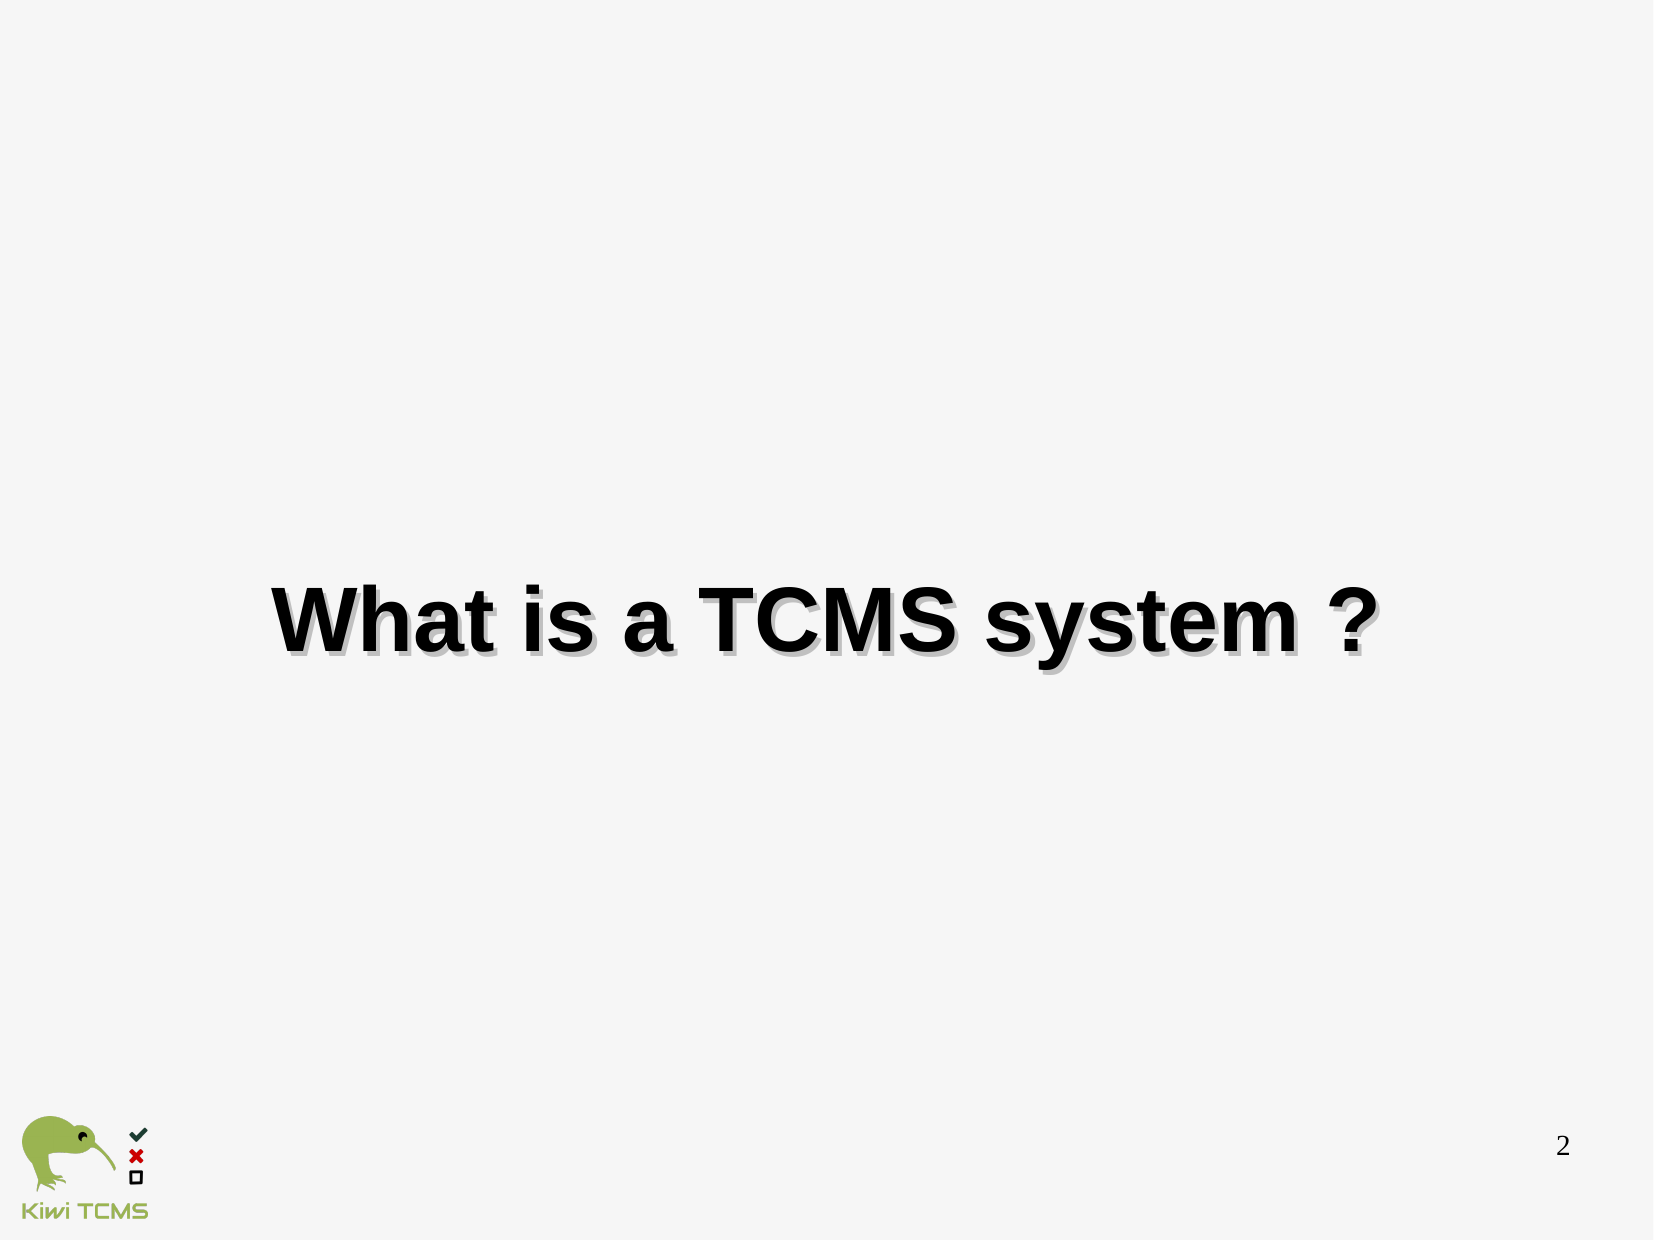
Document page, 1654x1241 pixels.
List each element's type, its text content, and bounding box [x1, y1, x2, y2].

picture [22, 1116, 148, 1219]
title What is a TCMS system ? [82, 516, 1571, 724]
